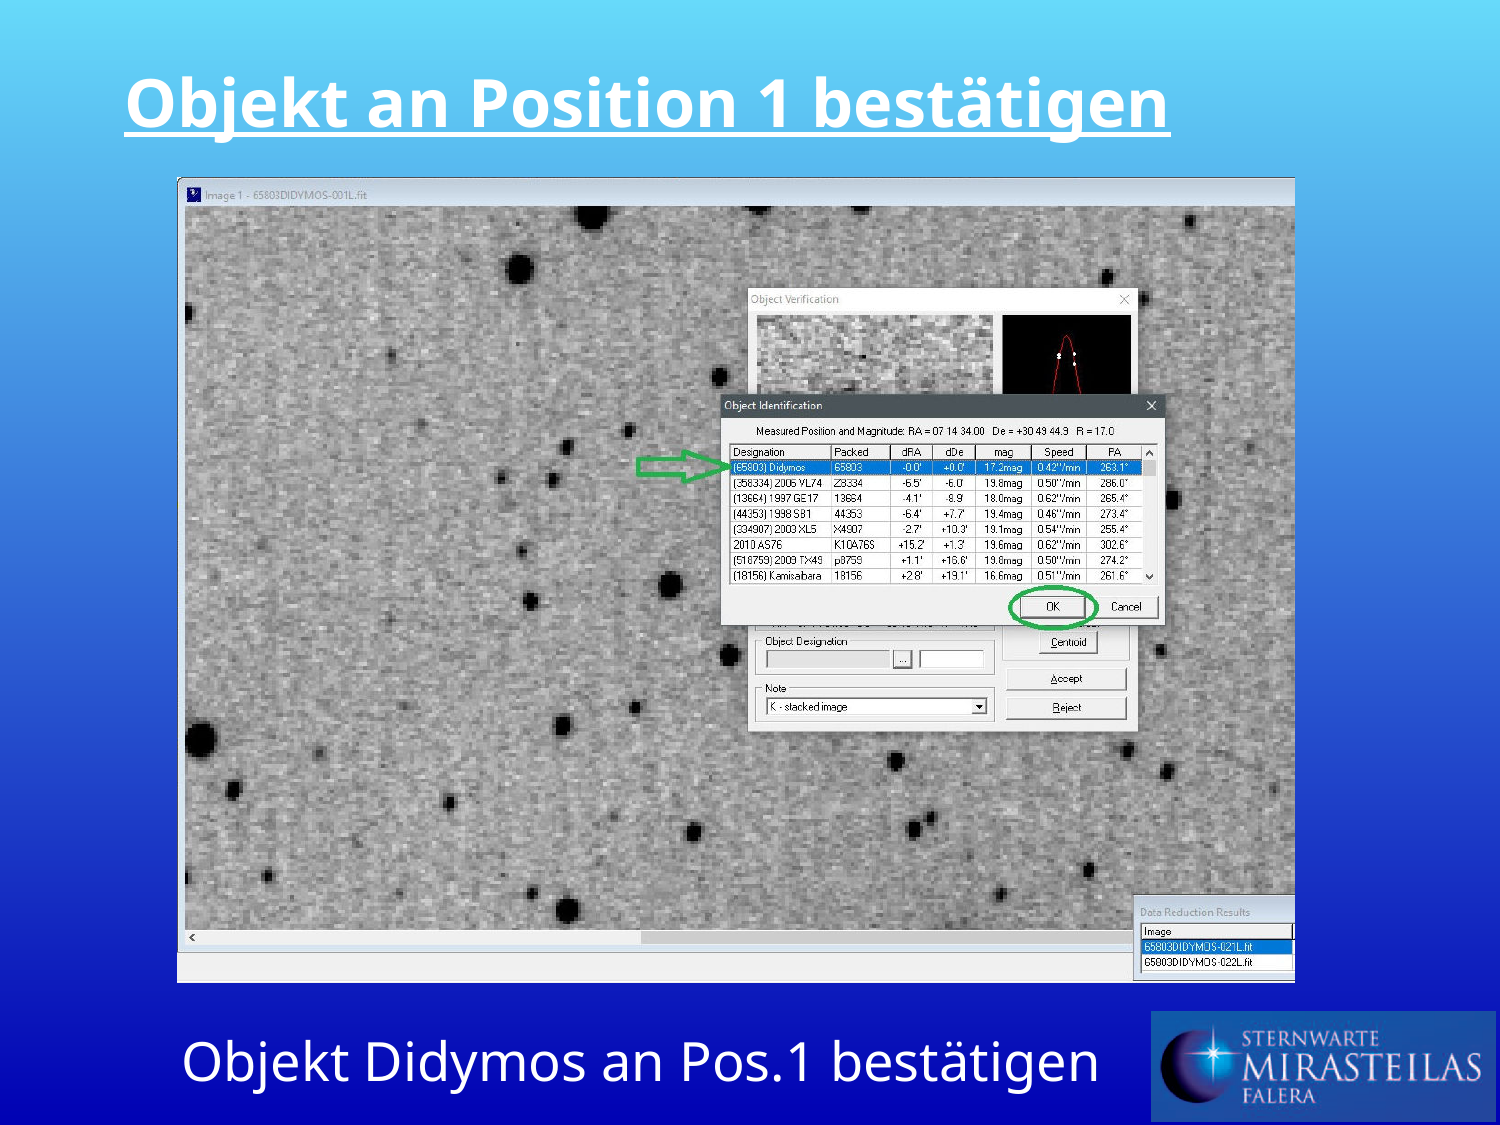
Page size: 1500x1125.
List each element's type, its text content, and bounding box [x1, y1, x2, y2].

picture [177, 177, 1295, 983]
text_box Objekt an Position 1 bestätigen Objekt Didymos an Pos.1 bestätigen [94, 53, 1430, 680]
picture [1151, 1011, 1496, 1122]
